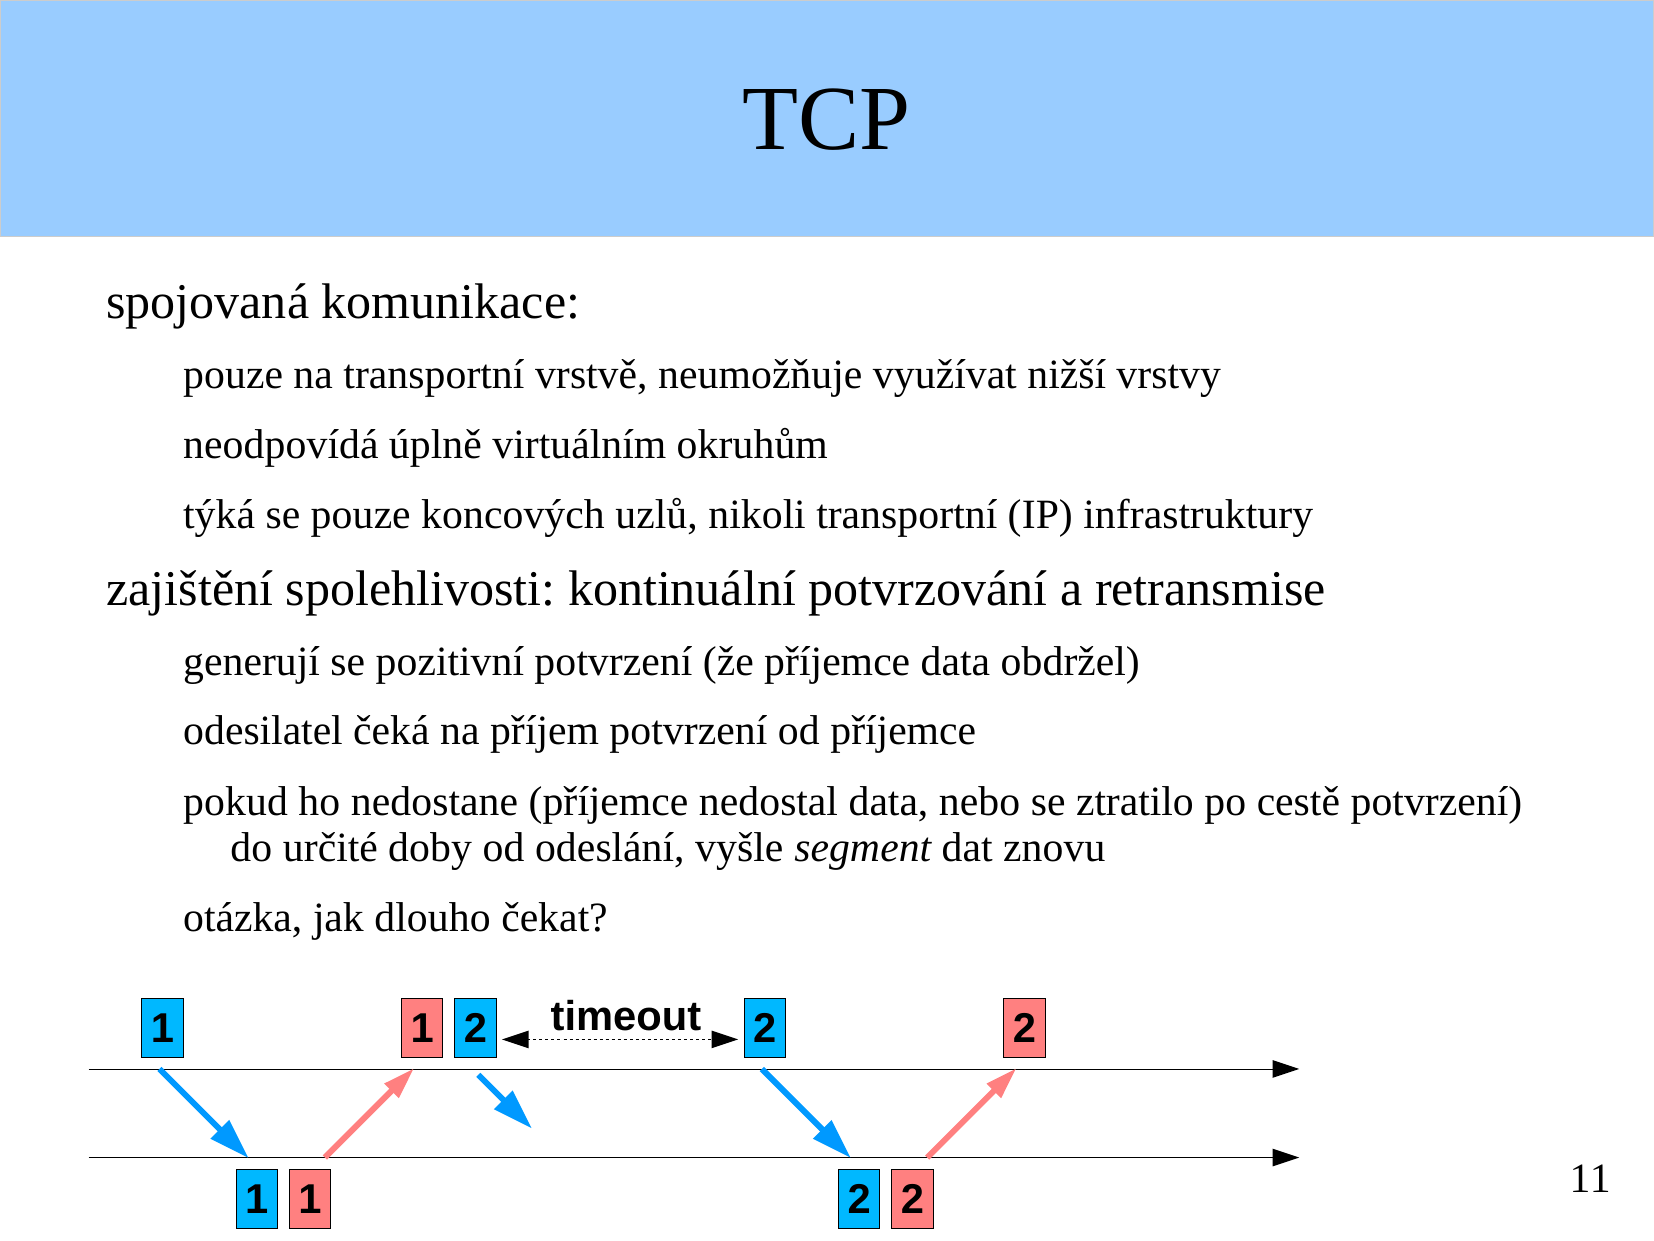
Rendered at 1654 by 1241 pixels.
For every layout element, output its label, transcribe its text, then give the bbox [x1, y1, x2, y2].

title TCP [0, 0, 1654, 237]
text_box 1 [141, 998, 184, 1058]
text_box 2 [891, 1169, 934, 1229]
list spojovaná komunikace: pouze na transportní vrstvě, neumožňuje využívat nižší vrstvy neodpovídá úplně virtuálním okruhům týká se pouze koncových uzlů, nikoli transportní (IP) infrastruktury zajištění spolehlivosti: kontinuální potvrzování a retransmise generují se pozitivní potvrzení (že příjemce data obdržel) odesilatel čeká na příjem potvrzení od příjemce pokud ho nedostane (příjemce nedostal data, nebo se ztratilo po cestě potvrzení) do určité doby od odeslání, vyšle segment dat znovu otázka, jak dlouho čekat? [88, 273, 1565, 941]
text_box 1 [236, 1169, 278, 1229]
text_box 2 [744, 998, 786, 1058]
text_box 2 [838, 1169, 880, 1229]
text_box 2 [454, 998, 497, 1058]
text_box 2 [1003, 998, 1046, 1058]
text_box 1 [401, 998, 443, 1058]
text_box 1 [289, 1169, 331, 1229]
text_box timeout [543, 986, 709, 1046]
